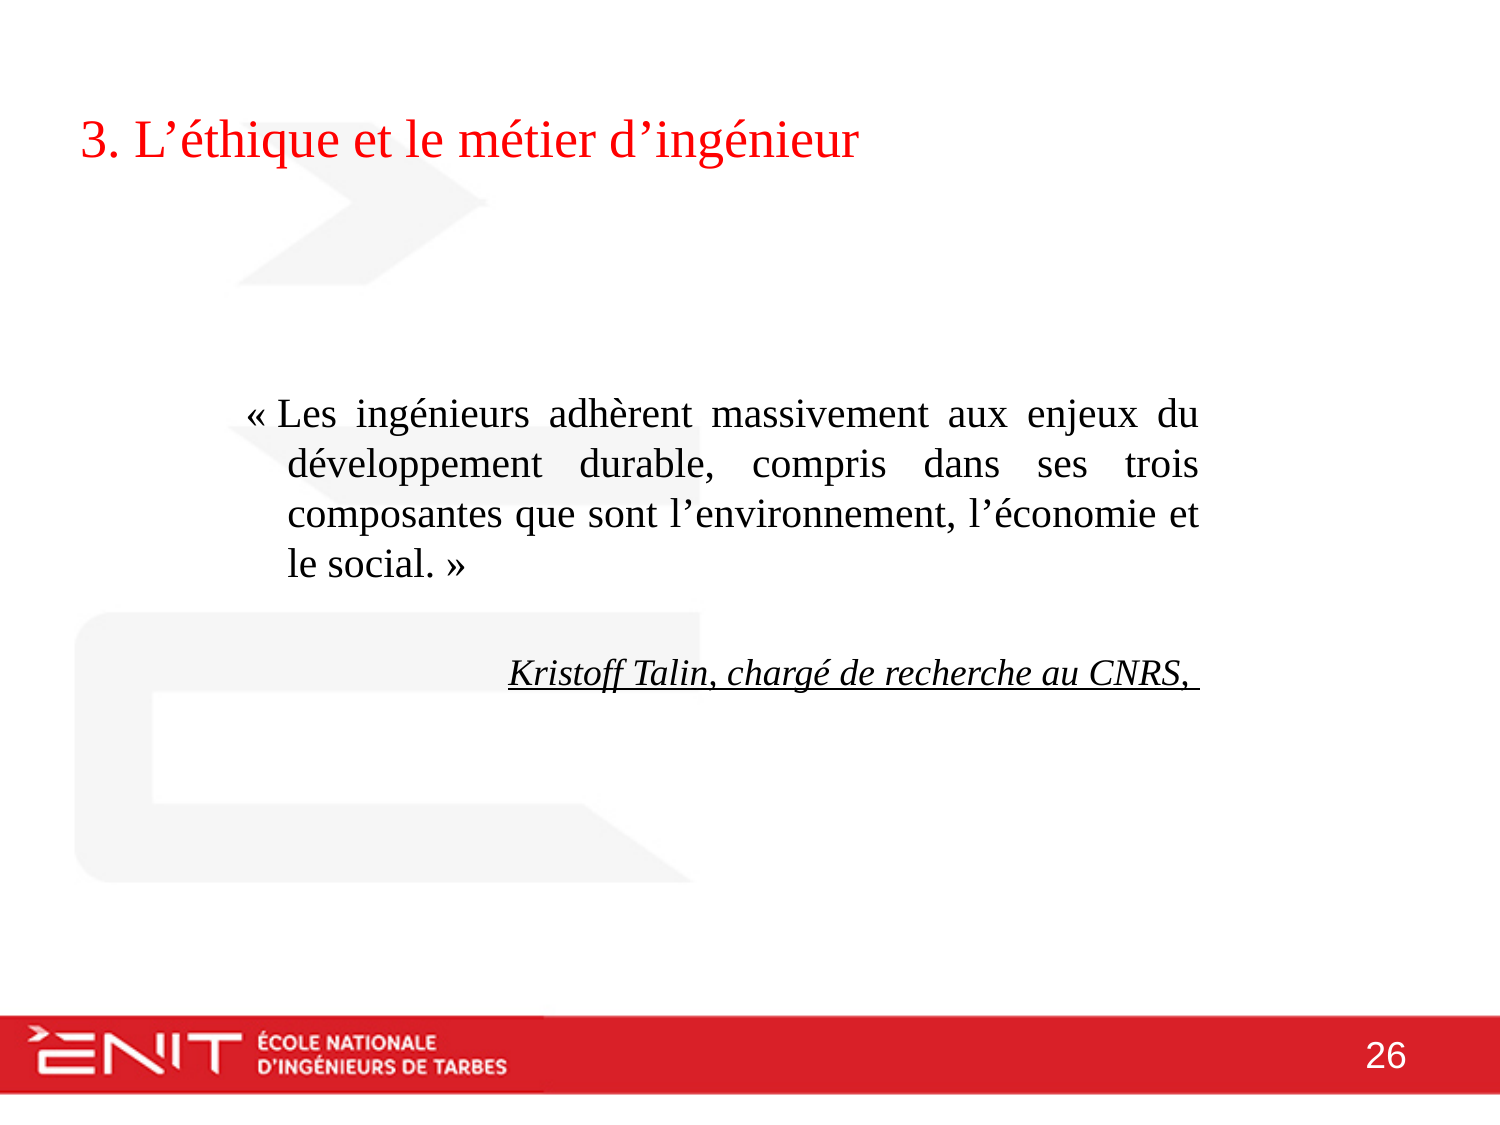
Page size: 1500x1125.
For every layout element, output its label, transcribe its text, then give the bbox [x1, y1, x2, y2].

picture [0, 0, 1500, 1125]
title 3. L’éthique et le métier d’ingénieur [65, 31, 1359, 250]
text_box « Les ingénieurs adhèrent massivement aux enjeux du développement durable, compris dans ses trois composantes que sont l’environnement, l’économie et le social. » Kristoff Talin, chargé de recherche au CNRS, [212, 377, 1215, 755]
text_box <numéro> [1350, 1027, 1500, 1098]
